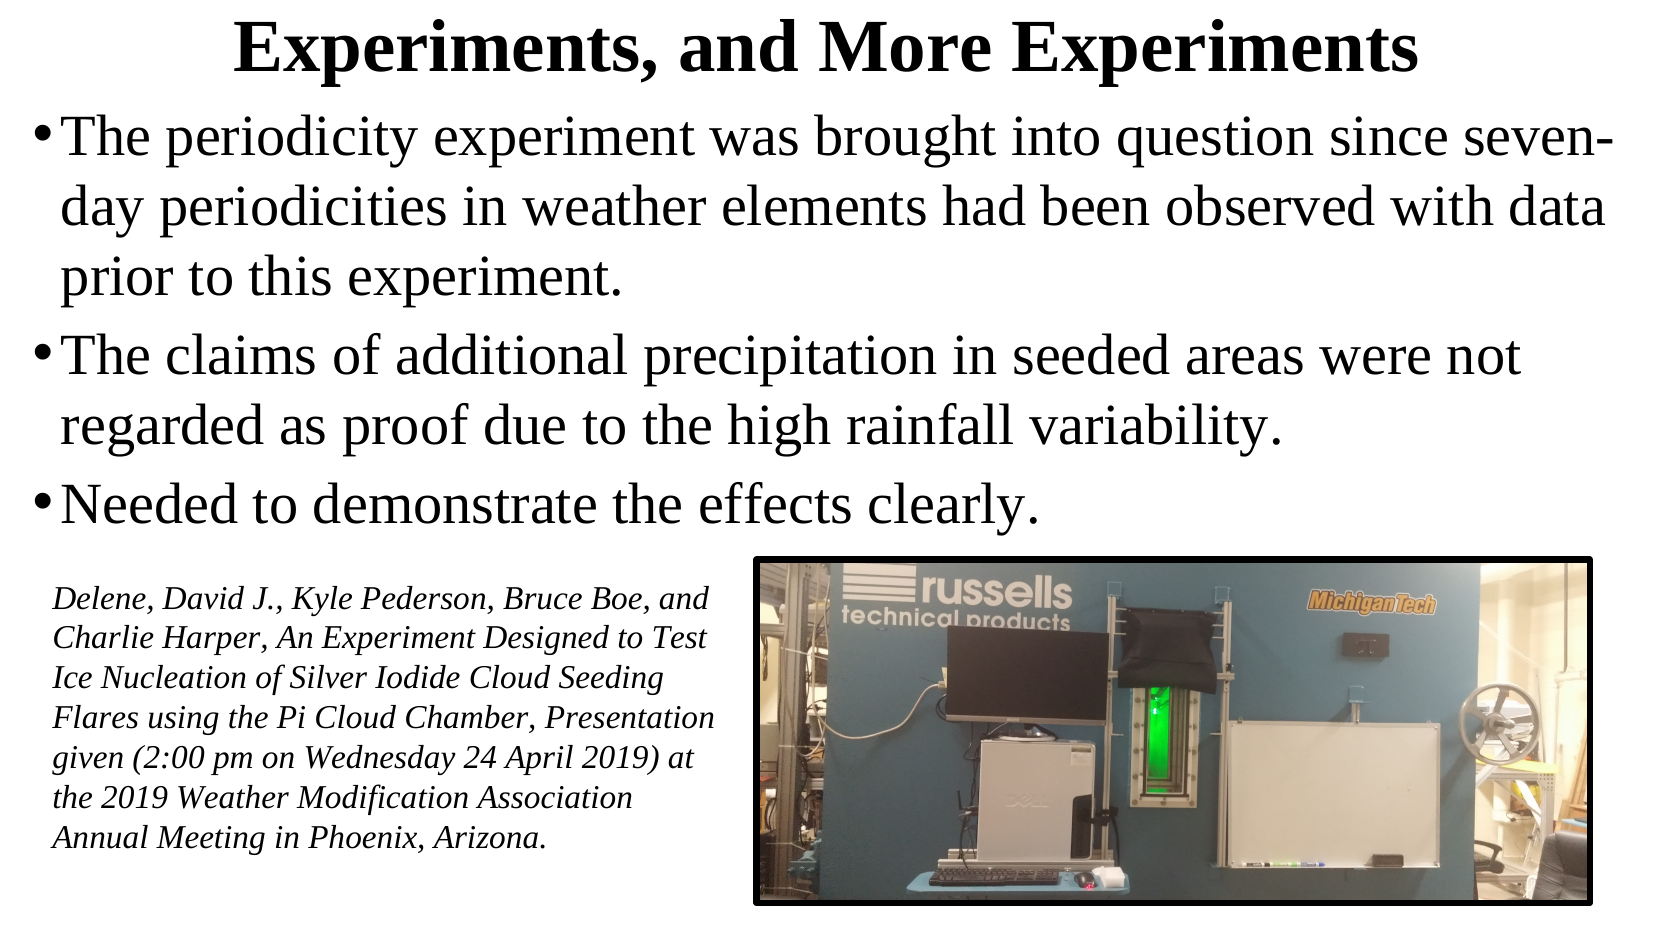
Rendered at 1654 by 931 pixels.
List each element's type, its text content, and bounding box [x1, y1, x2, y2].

list The periodicity experiment was brought into question since seven-day periodicities in weather elements had been observed with data prior to this experiment. The claims of additional precipitation in seeded areas were not regarded as proof due to the high rainfall variability. Needed to demonstrate the effects clearly. [17, 90, 1651, 901]
text_box Delene, David J., Kyle Pederson, Bruce Boe, and Charlie Harper, An Experiment Designed to Test Ice Nucleation of Silver Iodide Cloud Seeding Flares using the Pi Cloud Chamber, Presentation given (2:00 pm on Wednesday 24 April 2019) at the 2019 Weather Modification Association Annual Meeting in Phoenix, Arizona. [37, 568, 739, 906]
title Experiments, and More Experiments [0, 0, 1654, 99]
picture [759, 562, 1587, 901]
